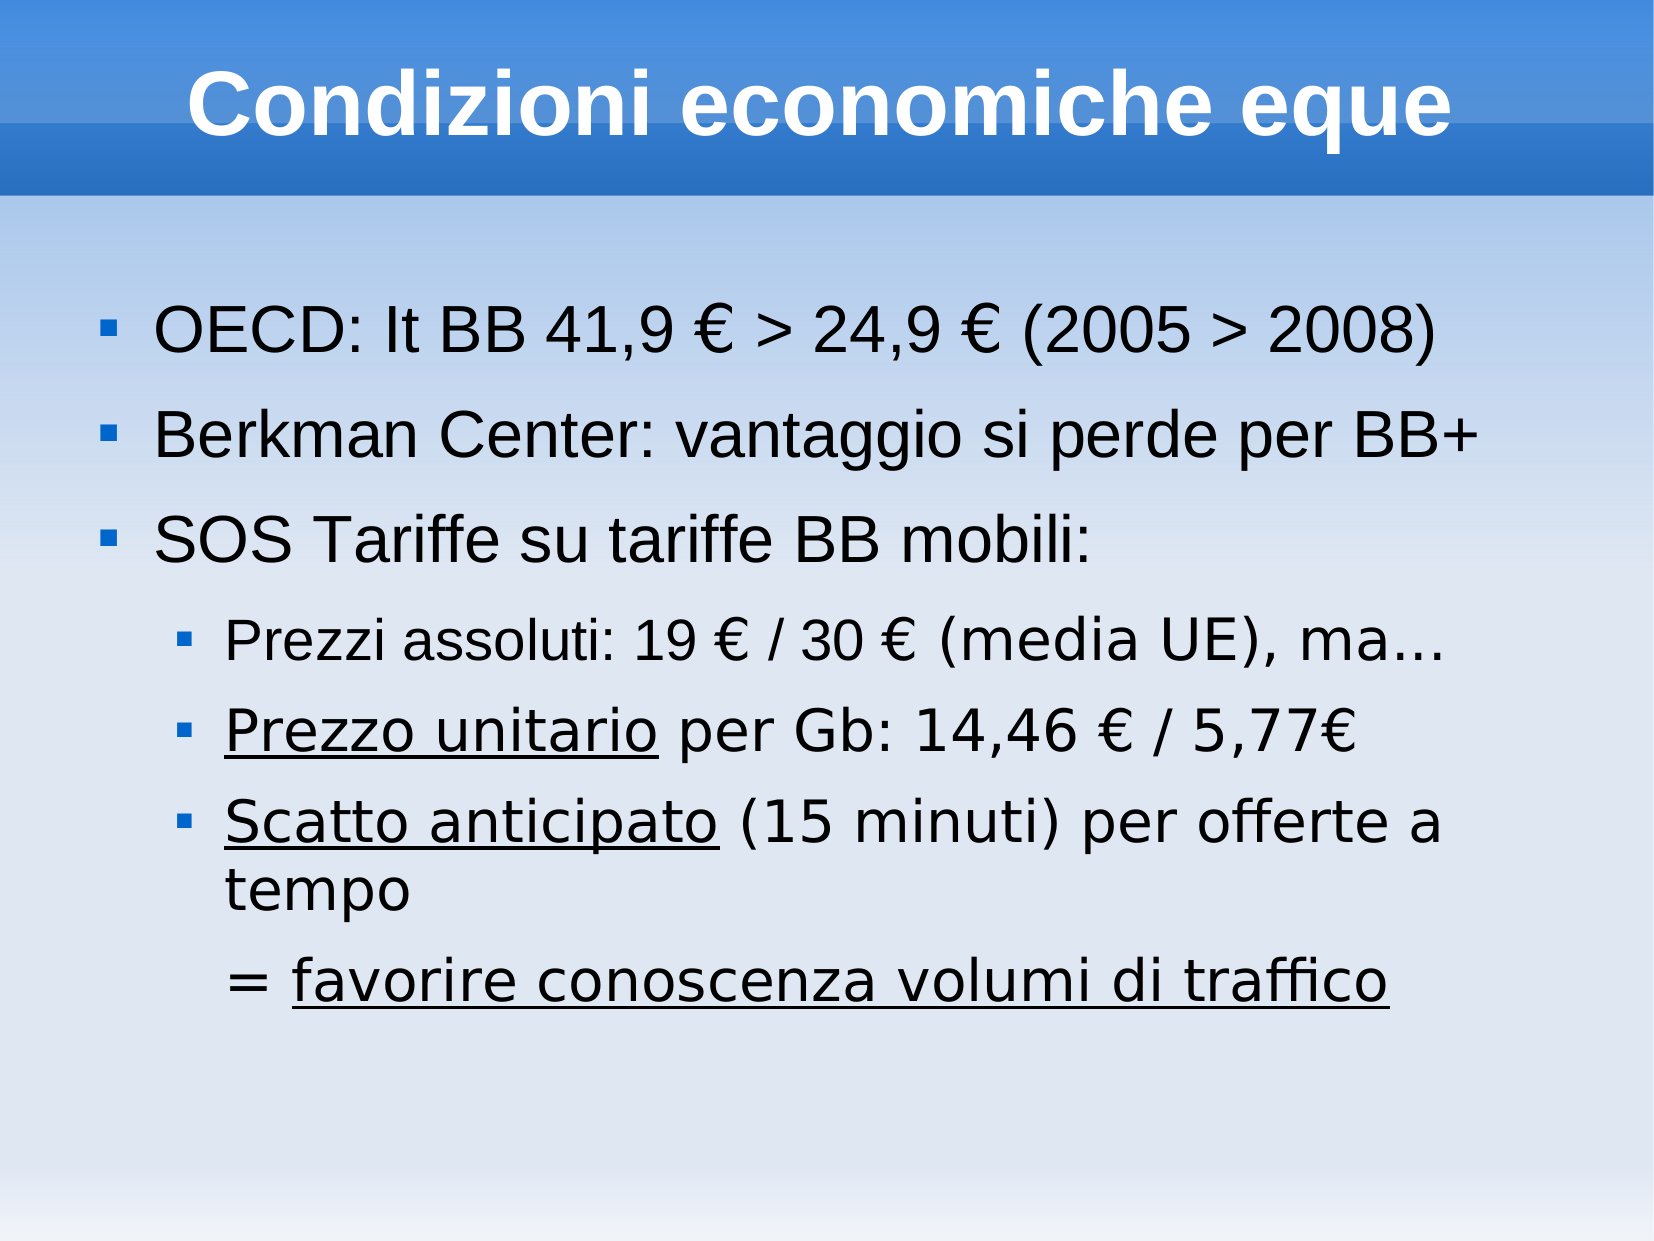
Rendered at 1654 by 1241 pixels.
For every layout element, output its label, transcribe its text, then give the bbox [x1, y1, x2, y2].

list OECD: It BB 41,9 € > 24,9 € (2005 > 2008) Berkman Center: vantaggio si perde per BB+ SOS Tariffe su tariffe BB mobili: Prezzi assoluti: 19 € / 30 € (media UE), ma... Prezzo unitario per Gb: 14,46 € / 5,77€ Scatto anticipato (15 minuti) per offerte a tempo = favorire conoscenza volumi di traffico [82, 290, 1571, 1094]
picture [0, 0, 1654, 1241]
title Condizioni economiche eque [76, 7, 1565, 200]
